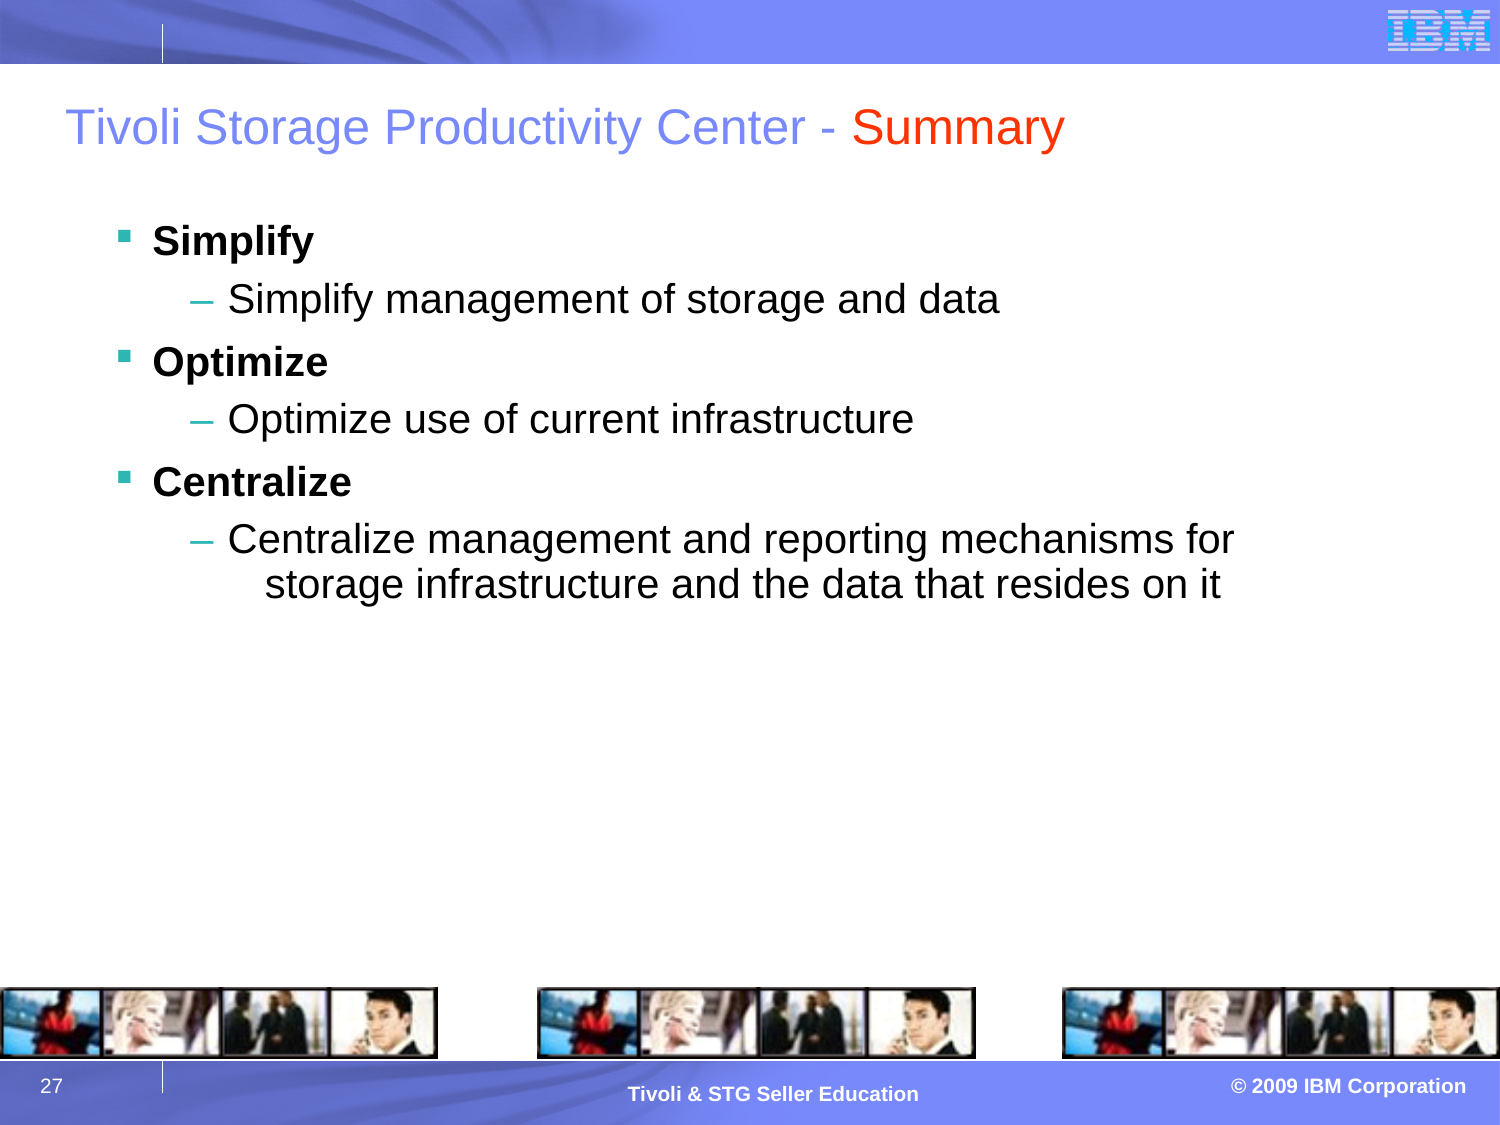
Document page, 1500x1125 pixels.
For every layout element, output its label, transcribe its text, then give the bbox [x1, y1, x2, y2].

picture [537, 987, 976, 1059]
picture [0, 987, 438, 1059]
picture [1062, 987, 1500, 1059]
text_box 1 [25, 1066, 101, 1120]
picture [0, 0, 1500, 64]
title Tivoli Storage Productivity Center - Summary [50, 80, 1403, 163]
picture [0, 1061, 1500, 1125]
list Simplify Simplify management of storage and data Optimize Optimize use of current infrastructure Centralize Centralize management and reporting mechanisms for storage infrastructure and the data that resides on it [99, 212, 1376, 853]
